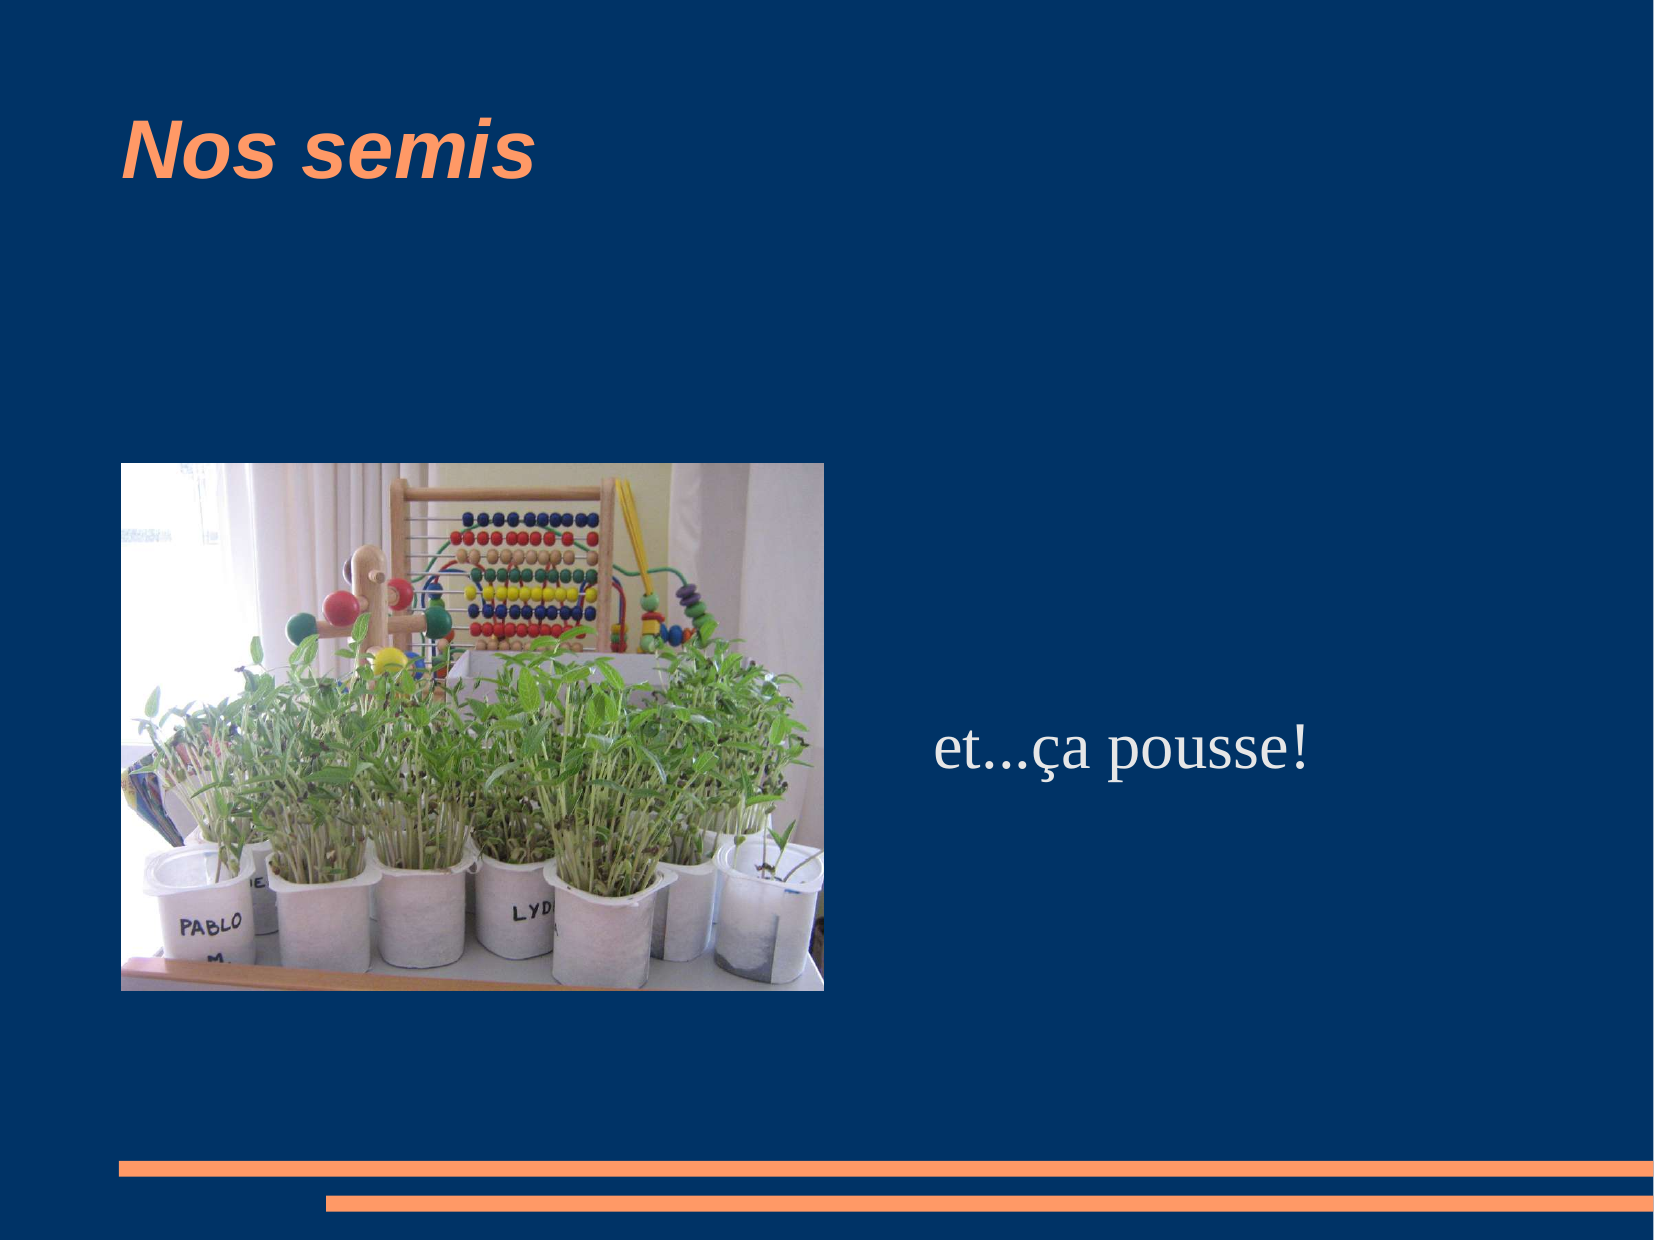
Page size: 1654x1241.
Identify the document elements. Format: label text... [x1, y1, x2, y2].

list et...ça pousse! [915, 708, 1562, 1132]
picture [121, 463, 824, 991]
title Nos semis [121, 46, 1534, 254]
